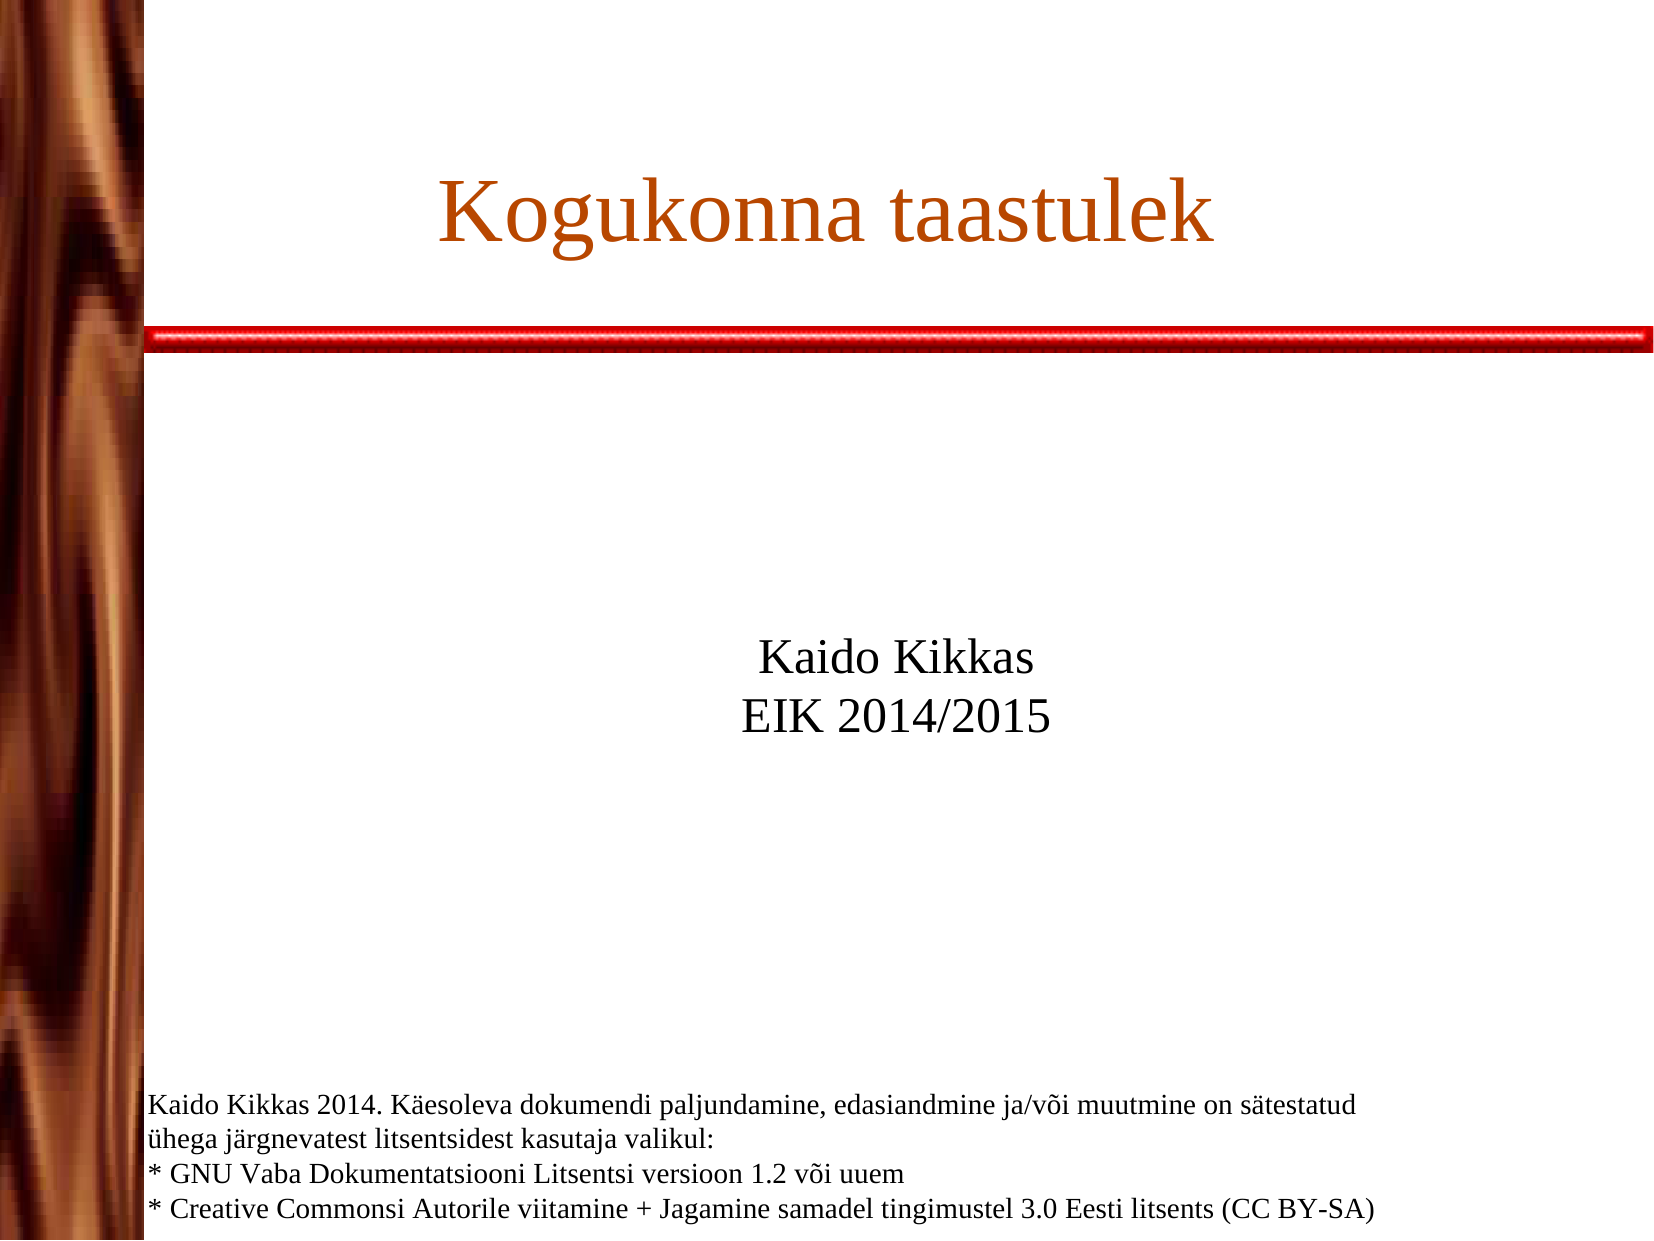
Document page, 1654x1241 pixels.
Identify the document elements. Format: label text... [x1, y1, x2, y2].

text_box Kaido Kikkas 2014. Käesoleva dokumendi paljundamine, edasiandmine ja/või muutmine on sätestatud ühega järgnevatest litsentsidest kasutaja valikul: * GNU Vaba Dokumentatsiooni Litsentsi versioon 1.2 või uuem * Creative Commonsi Autorile viitamine + Jagamine samadel tingimustel 3.0 Eesti litsents (CC BY-SA) [147, 1085, 1654, 1225]
picture [0, 0, 1654, 1240]
text_box Kaido Kikkas EIK 2014/2015 [480, 624, 1313, 741]
title Kogukonna taastulek [121, 102, 1534, 310]
